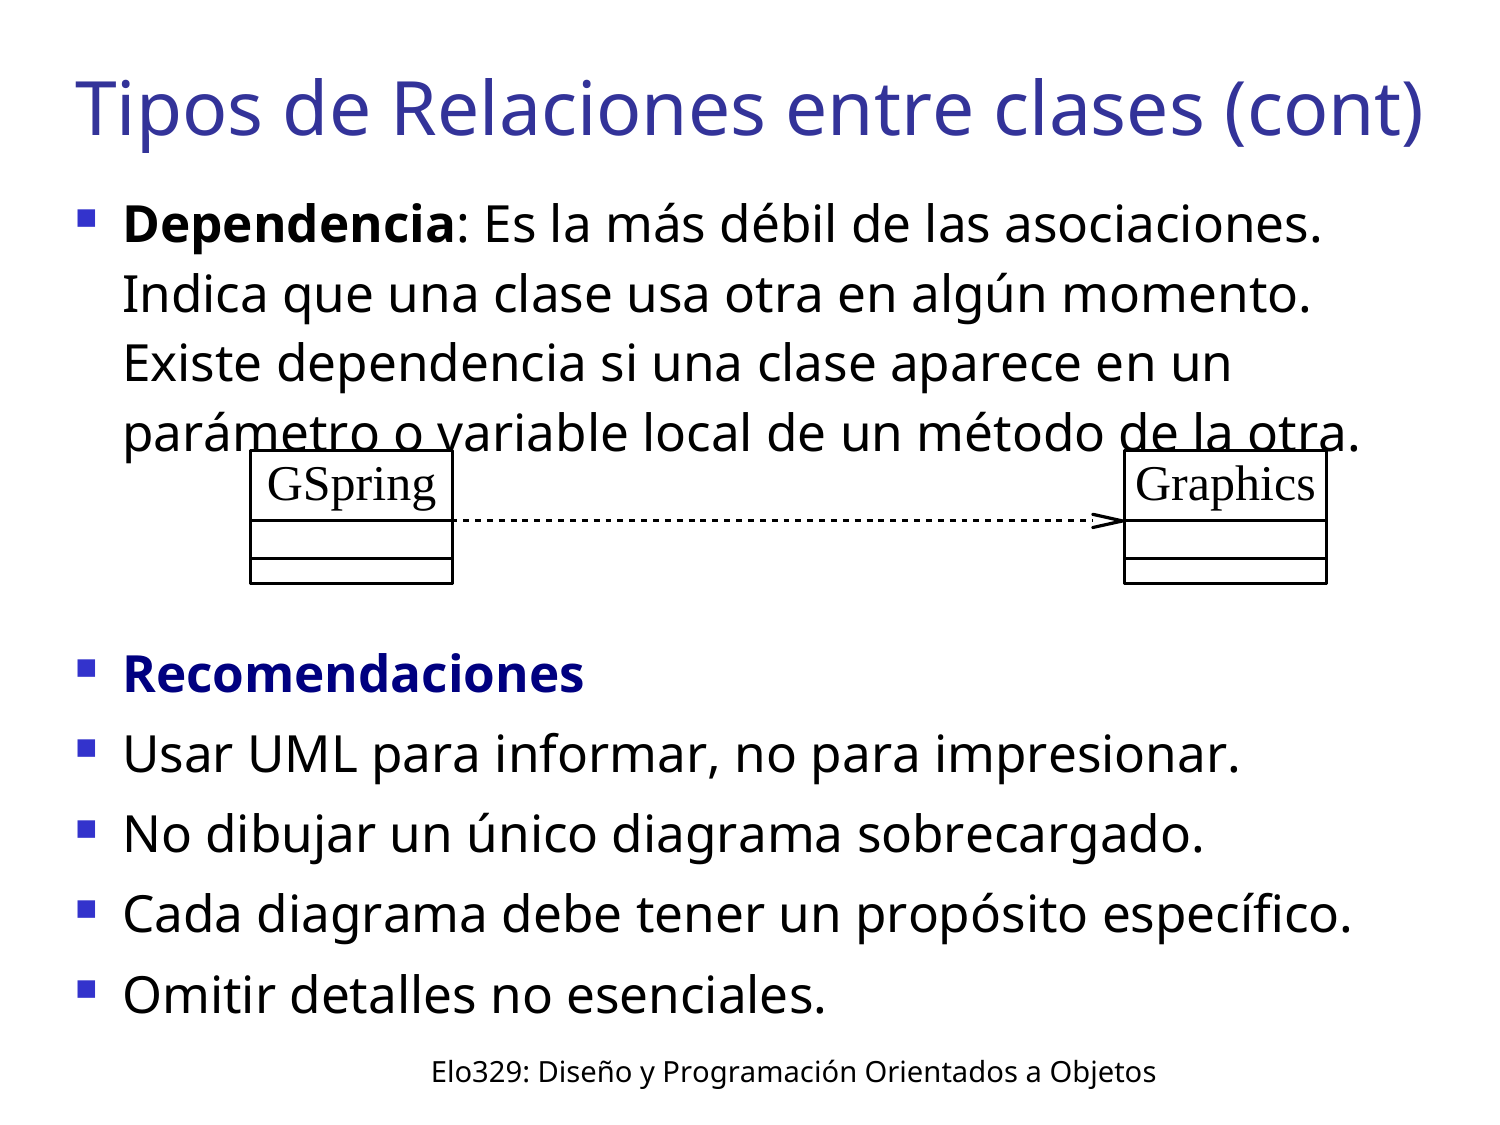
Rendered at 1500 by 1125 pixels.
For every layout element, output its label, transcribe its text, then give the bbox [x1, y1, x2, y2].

text_box Graphics [1124, 450, 1327, 519]
text_box GSpring [250, 450, 453, 519]
text_box GSpring [252, 522, 451, 582]
title Tipos de Relaciones entre clases (cont) [75, 25, 1449, 188]
text_box Graphics [1126, 522, 1325, 582]
list Dependencia: Es la más débil de las asociaciones. Indica que una clase usa otra en algún momento. Existe dependencia si una clase aparece en un parámetro o variable local de un método de la otra. Recomendaciones Usar UML para informar, no para impresionar. No dibujar un único diagrama sobrecargado. Cada diagrama debe tener un propósito específico. Omitir detalles no esenciales. [75, 187, 1446, 1041]
